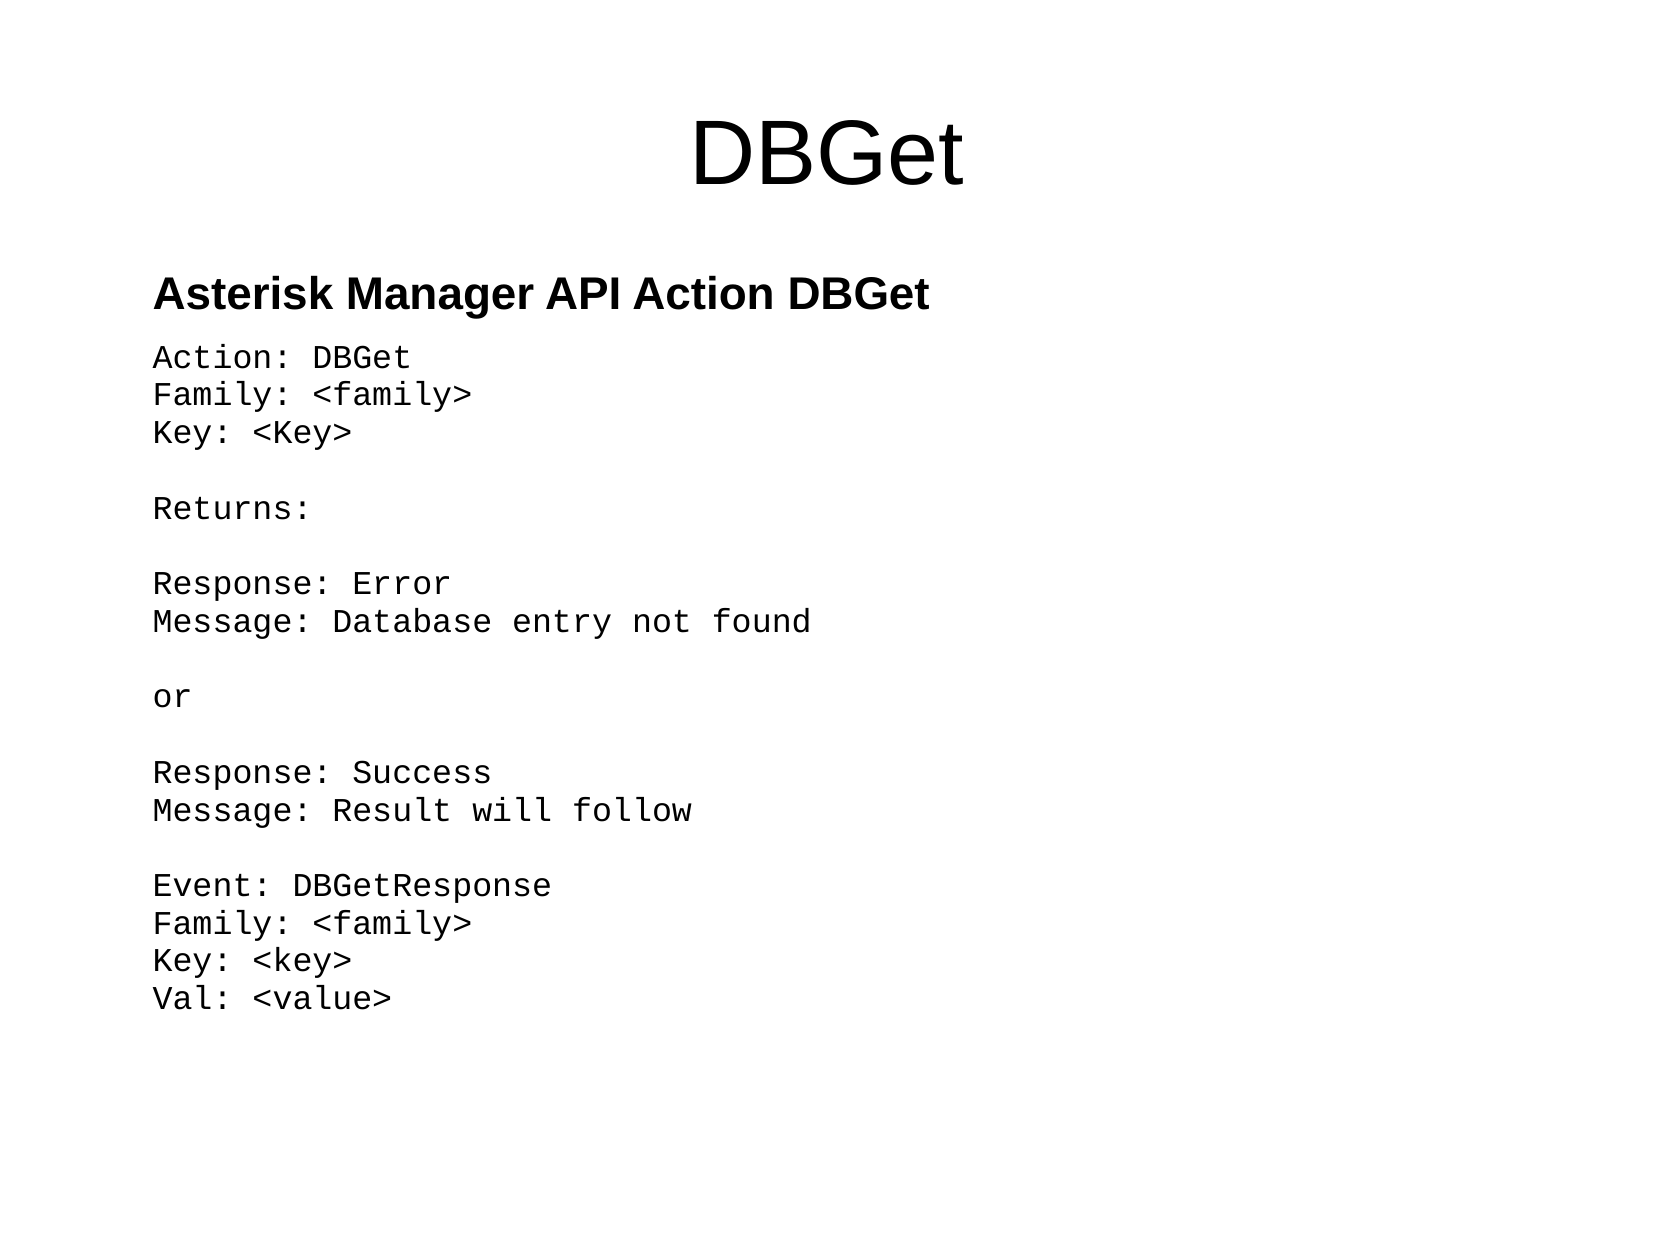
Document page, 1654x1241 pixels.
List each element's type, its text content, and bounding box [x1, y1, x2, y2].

text_box Asterisk Manager API Action DBGet Action: DBGet Family: <family> Key: <Key> Returns: Response: Error Message: Database entry not found or Response: Success Message: Result will follow Event: DBGetResponse Family: <family> Key: <key> Val: <value> [138, 261, 1564, 1093]
title DBGet [82, 49, 1571, 257]
